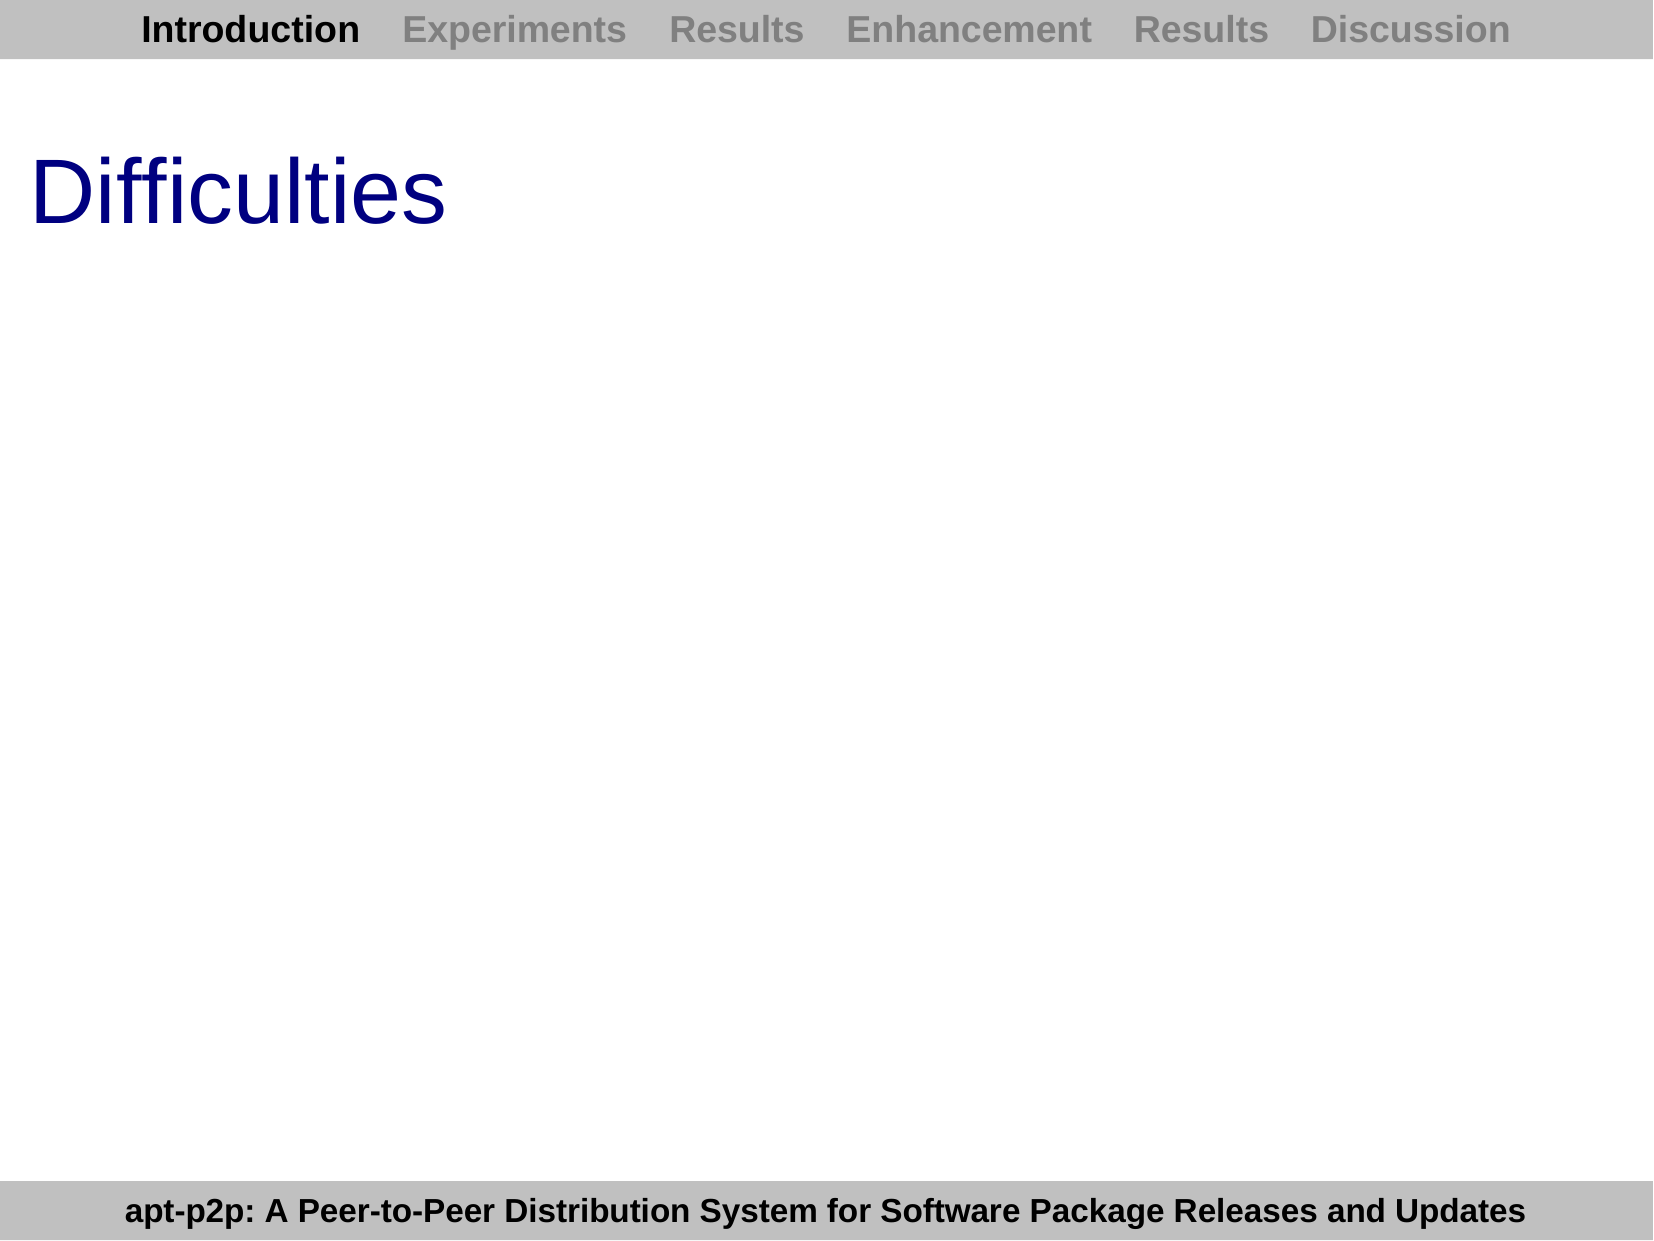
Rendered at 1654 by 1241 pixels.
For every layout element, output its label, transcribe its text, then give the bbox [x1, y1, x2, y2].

title Difficulties [29, 88, 1442, 296]
